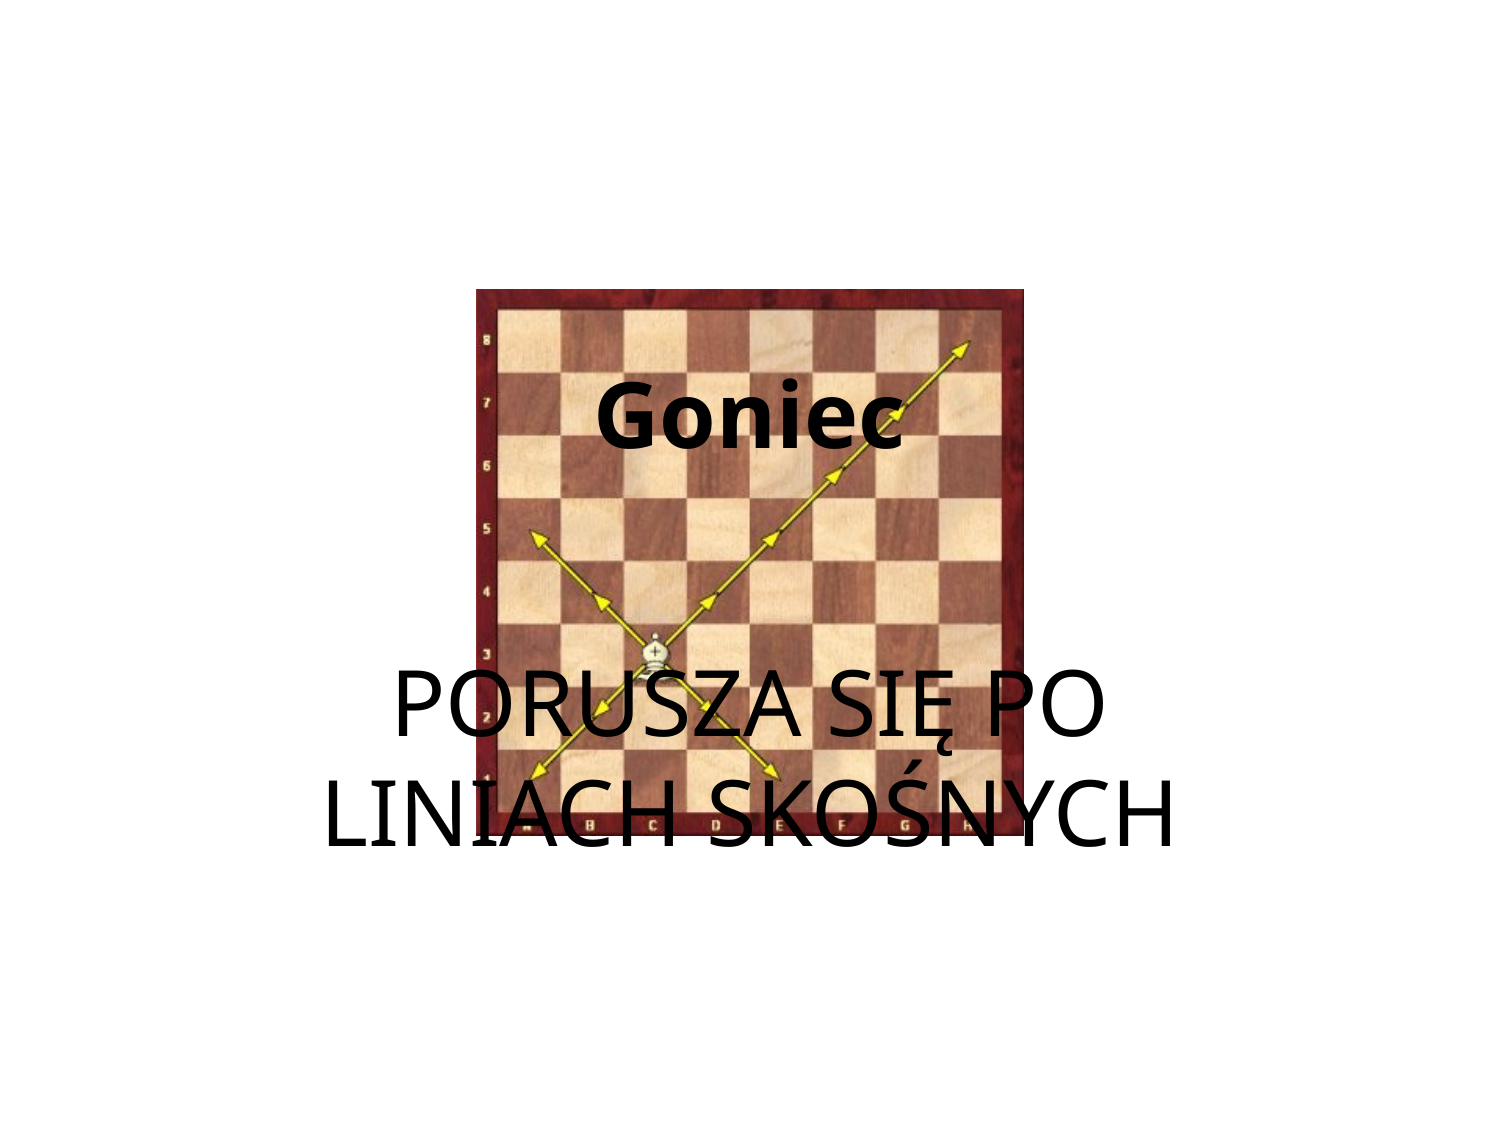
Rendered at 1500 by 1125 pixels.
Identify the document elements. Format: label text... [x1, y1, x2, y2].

picture [476, 289, 1024, 349]
picture [476, 591, 1024, 637]
subtitle PORUSZA SIĘ PO LINIACH SKOŚNYCH [225, 637, 1275, 925]
title Goniec [112, 349, 1388, 591]
